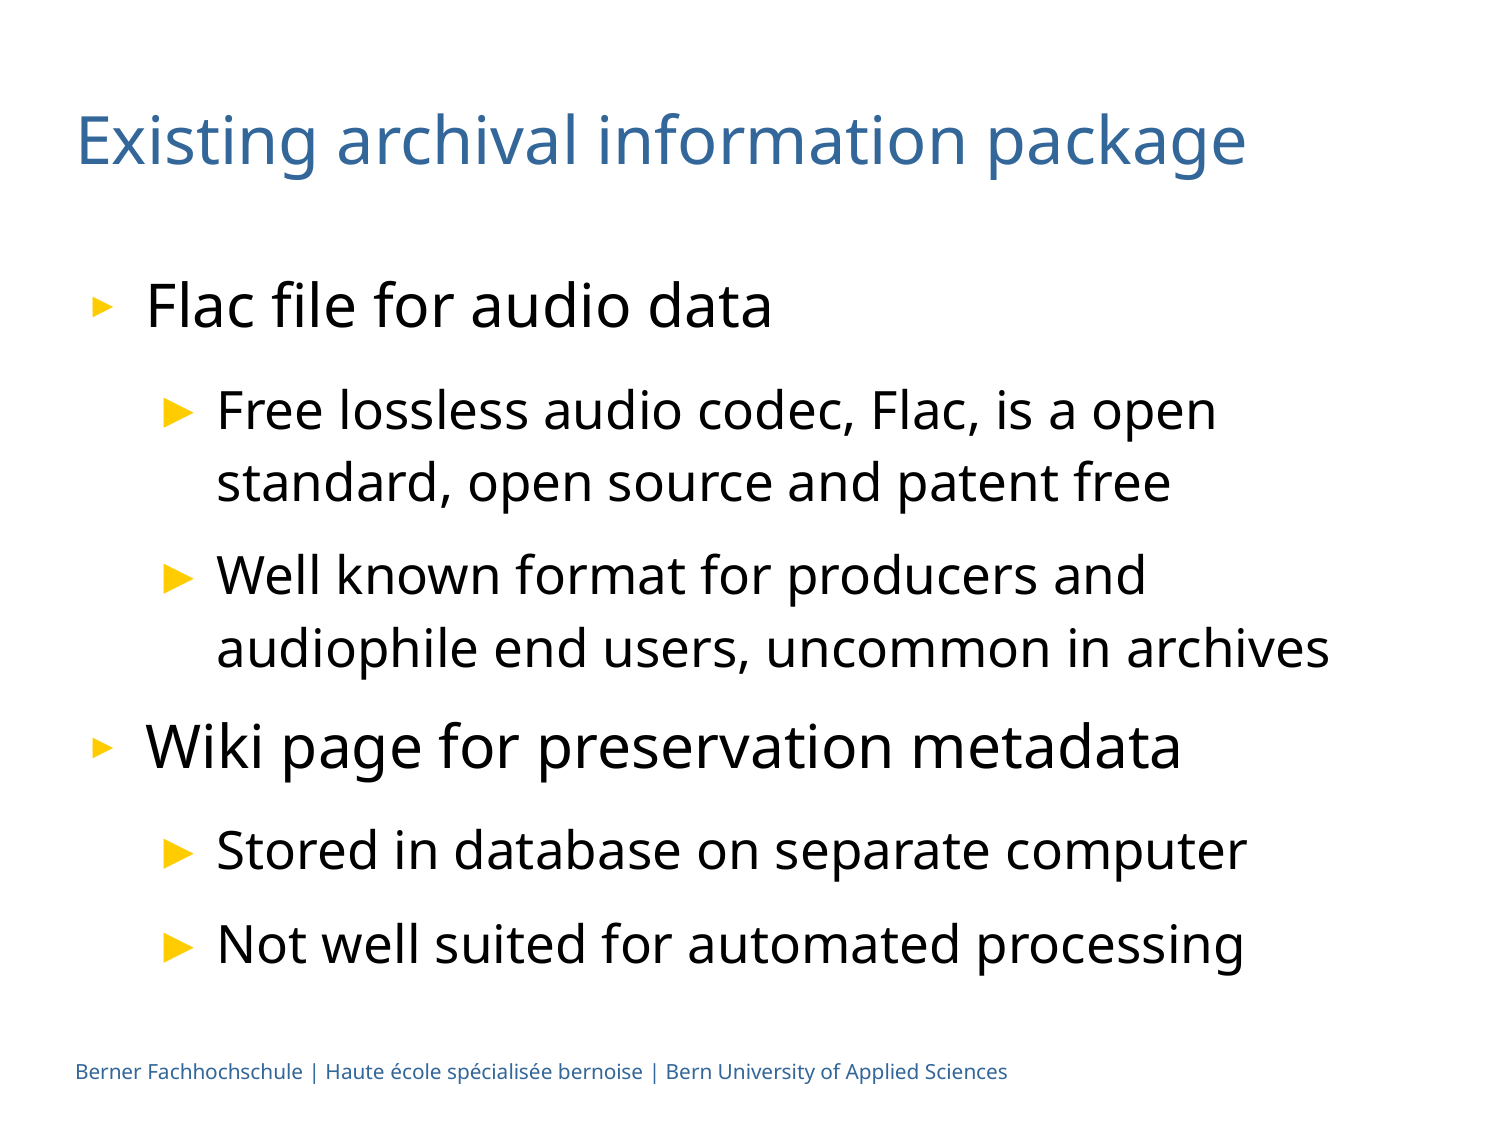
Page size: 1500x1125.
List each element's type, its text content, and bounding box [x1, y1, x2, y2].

list Flac file for audio data Free lossless audio codec, Flac, is a open standard, open source and patent free Well known format for producers and audiophile end users, uncommon in archives Wiki page for preservation metadata Stored in database on separate computer Not well suited for automated processing [75, 263, 1425, 1054]
title Existing archival information package [75, 44, 1425, 233]
